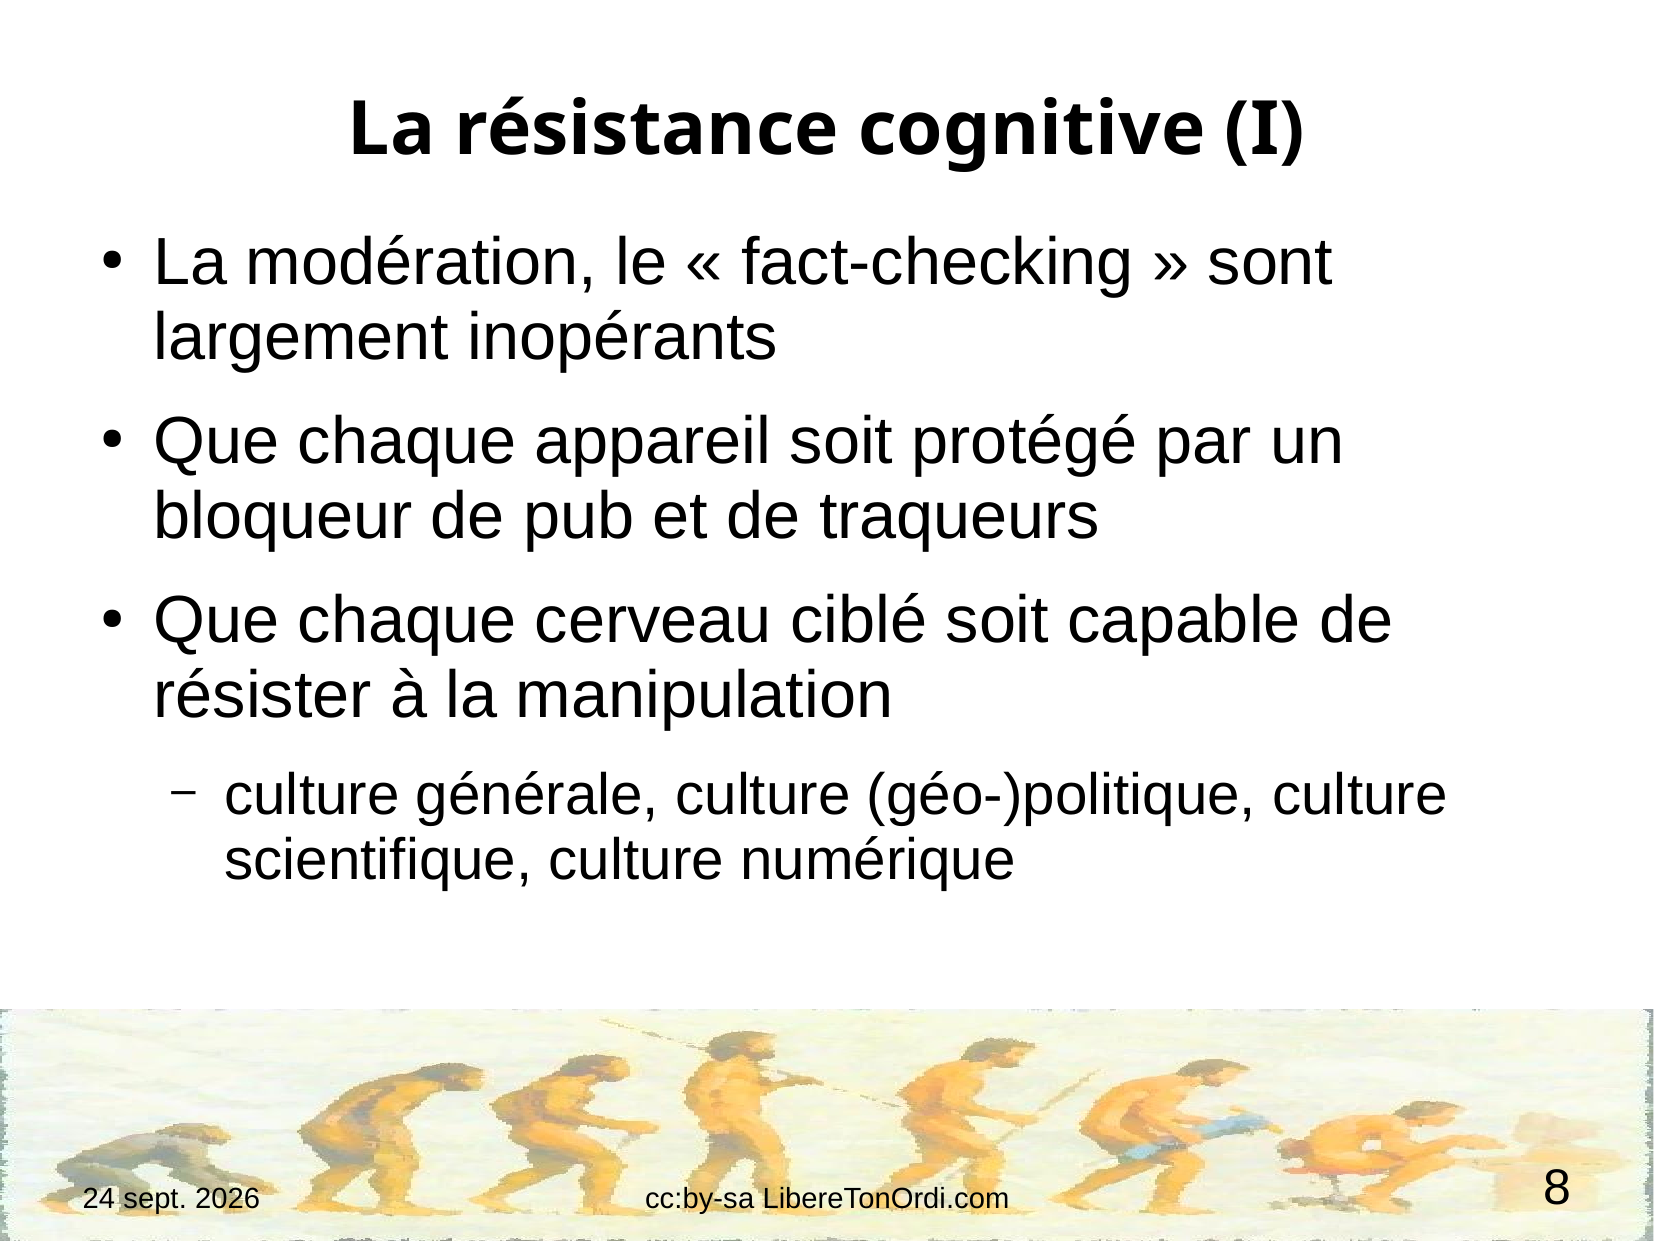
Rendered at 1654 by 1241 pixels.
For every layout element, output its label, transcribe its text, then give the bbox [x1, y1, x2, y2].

list La modération, le « fact-checking » sont largement inopérants Que chaque appareil soit protégé par un bloqueur de pub et de traqueurs Que chaque cerveau ciblé soit capable de résister à la manipulation culture générale, culture (géo-)politique, culture scientifique, culture numérique [82, 224, 1571, 1010]
title La résistance cognitive (I) [82, 49, 1571, 201]
picture [0, 1009, 1654, 1241]
